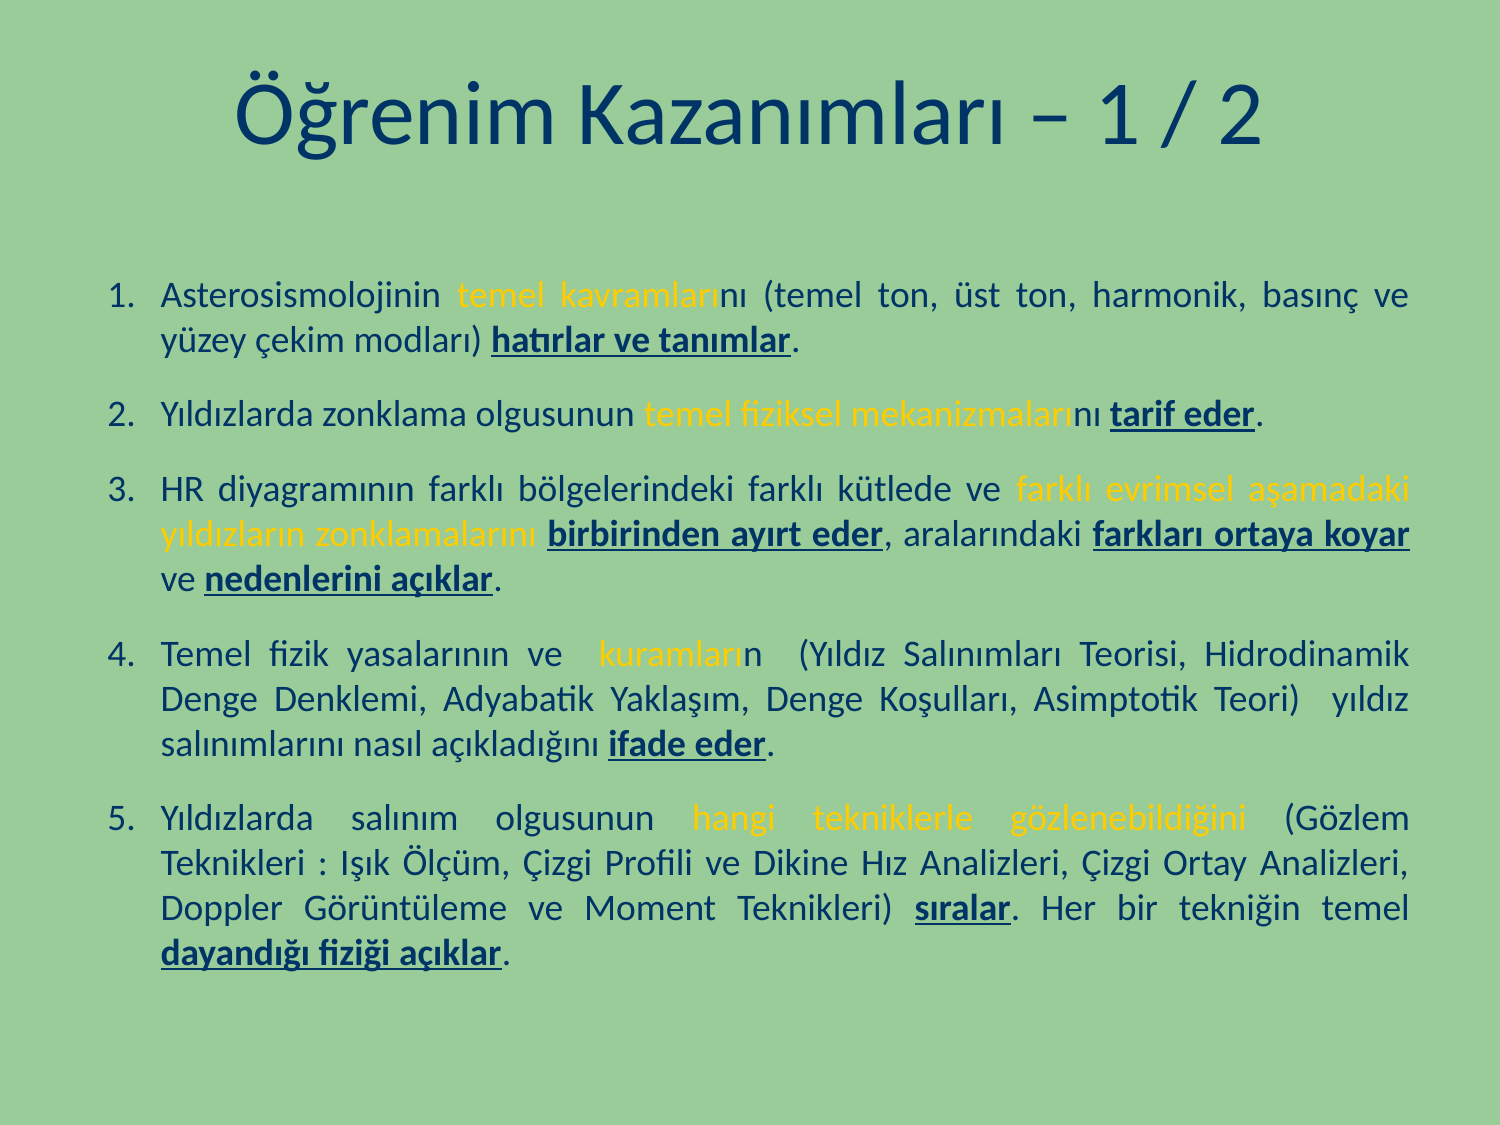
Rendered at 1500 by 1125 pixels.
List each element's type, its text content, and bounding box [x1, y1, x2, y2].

title Öğrenim Kazanımları – 1 / 2 [75, 45, 1425, 233]
list Asterosismolojinin temel kavramlarını (temel ton, üst ton, harmonik, basınç ve yüzey çekim modları) hatırlar ve tanımlar. Yıldızlarda zonklama olgusunun temel fiziksel mekanizmalarını tarif eder. HR diyagramının farklı bölgelerindeki farklı kütlede ve farklı evrimsel aşamadaki yıldızların zonklamalarını birbirinden ayırt eder, aralarındaki farkları ortaya koyar ve nedenlerini açıklar. Temel fizik yasalarının ve kuramların (Yıldız Salınımları Teorisi, Hidrodinamik Denge Denklemi, Adyabatik Yaklaşım, Denge Koşulları, Asimptotik Teori) yıldız salınımlarını nasıl açıkladığını ifade eder. Yıldızlarda salınım olgusunun hangi tekniklerle gözlenebildiğini (Gözlem Teknikleri : Işık Ölçüm, Çizgi Profili ve Dikine Hız Analizleri, Çizgi Ortay Analizleri, Doppler Görüntüleme ve Moment Teknikleri) sıralar. Her bir tekniğin temel dayandığı fiziği açıklar. [75, 262, 1425, 1005]
